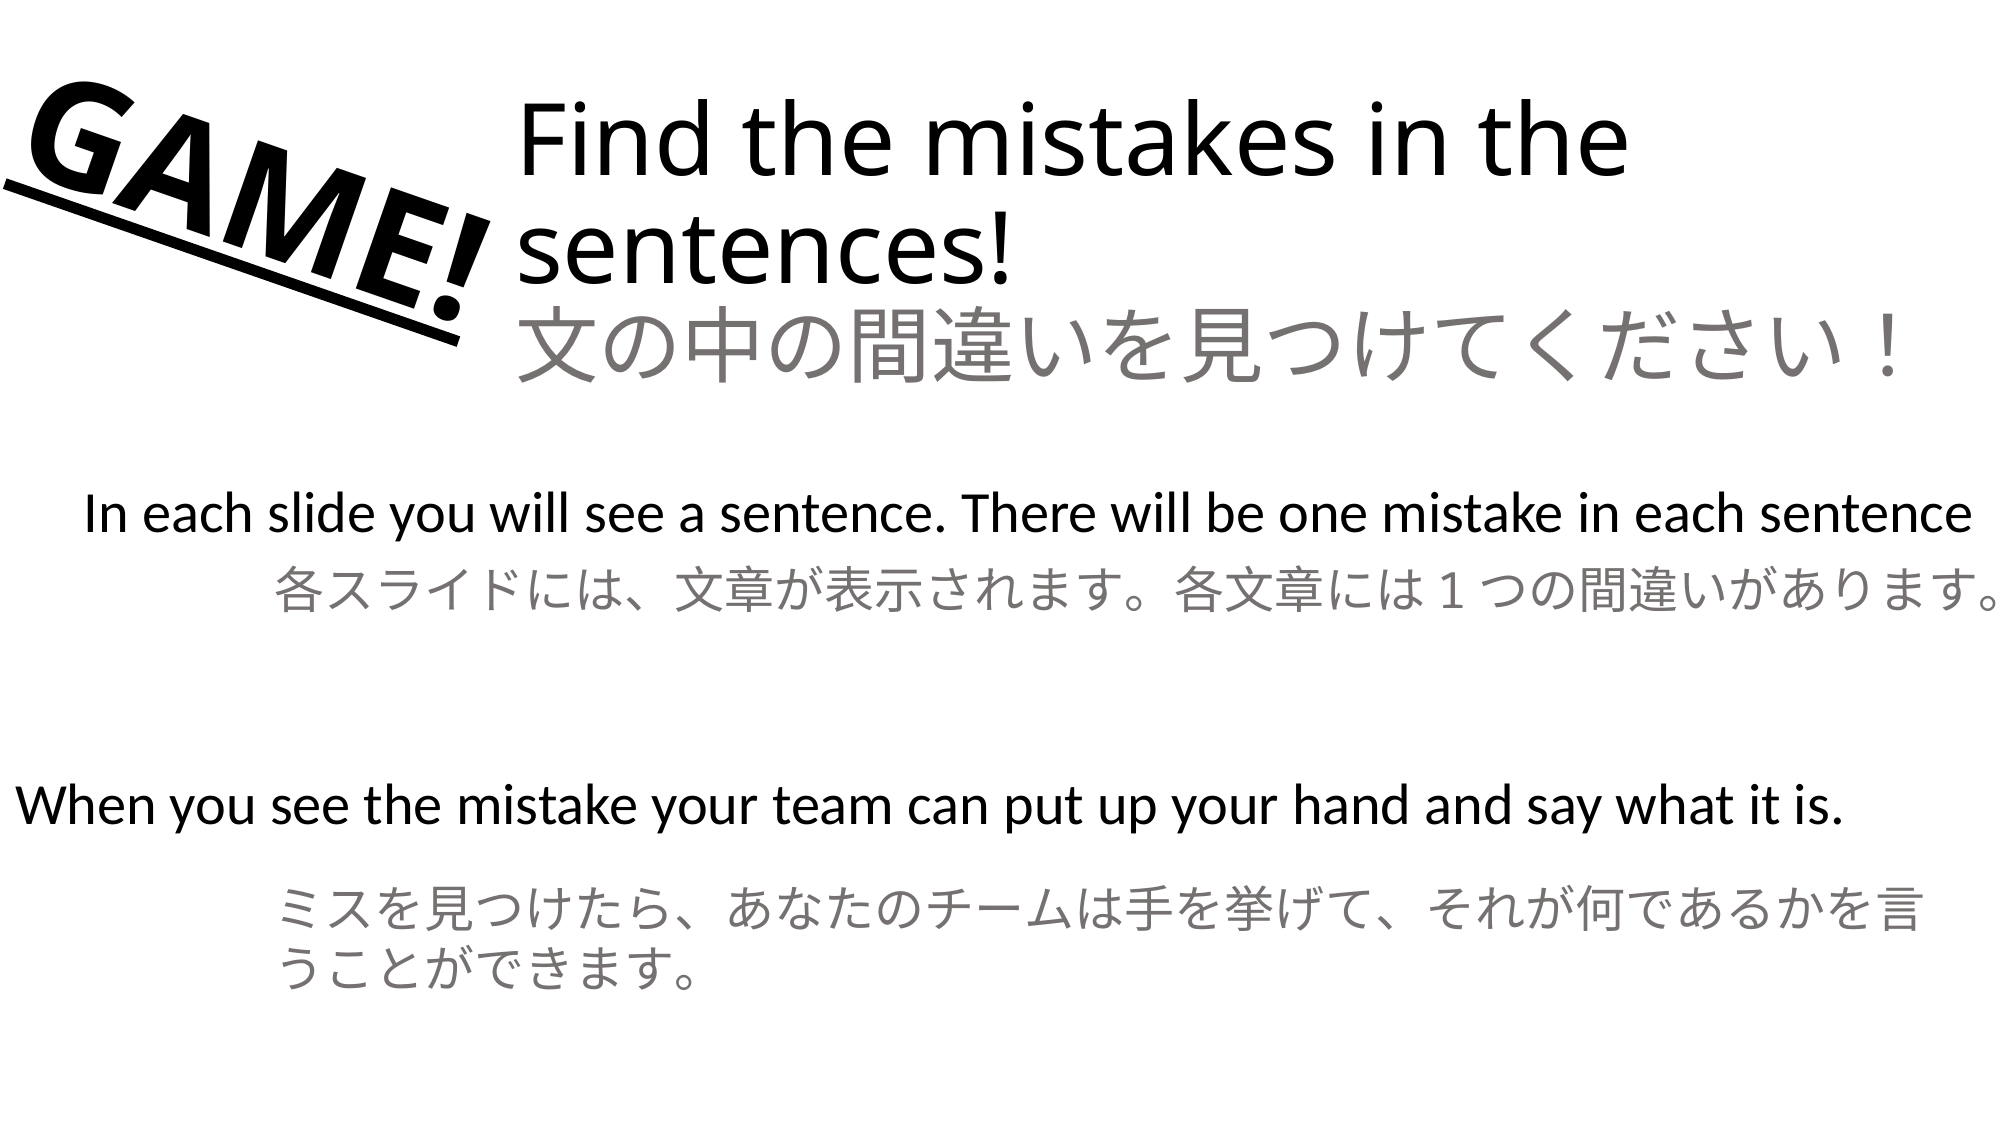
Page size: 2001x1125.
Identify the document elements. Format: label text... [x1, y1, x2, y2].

text_box In each slide you will see a sentence. There will be one mistake in each sentence [68, 467, 2000, 553]
title Find the mistakes in the sentences! 文の中の間違いを見つけてください！ [500, 73, 2000, 412]
list GAME! [0, 33, 618, 467]
text_box ミスを見つけたら、あなたのチームは手を挙げて、それが何であるかを言うことができます。 [259, 870, 1942, 1007]
text_box When you see the mistake your team can put up your hand and say what it is. [0, 758, 1932, 845]
text_box 各スライドには、文章が表示されます。各文章には1つの間違いがあります。 [259, 550, 2000, 627]
